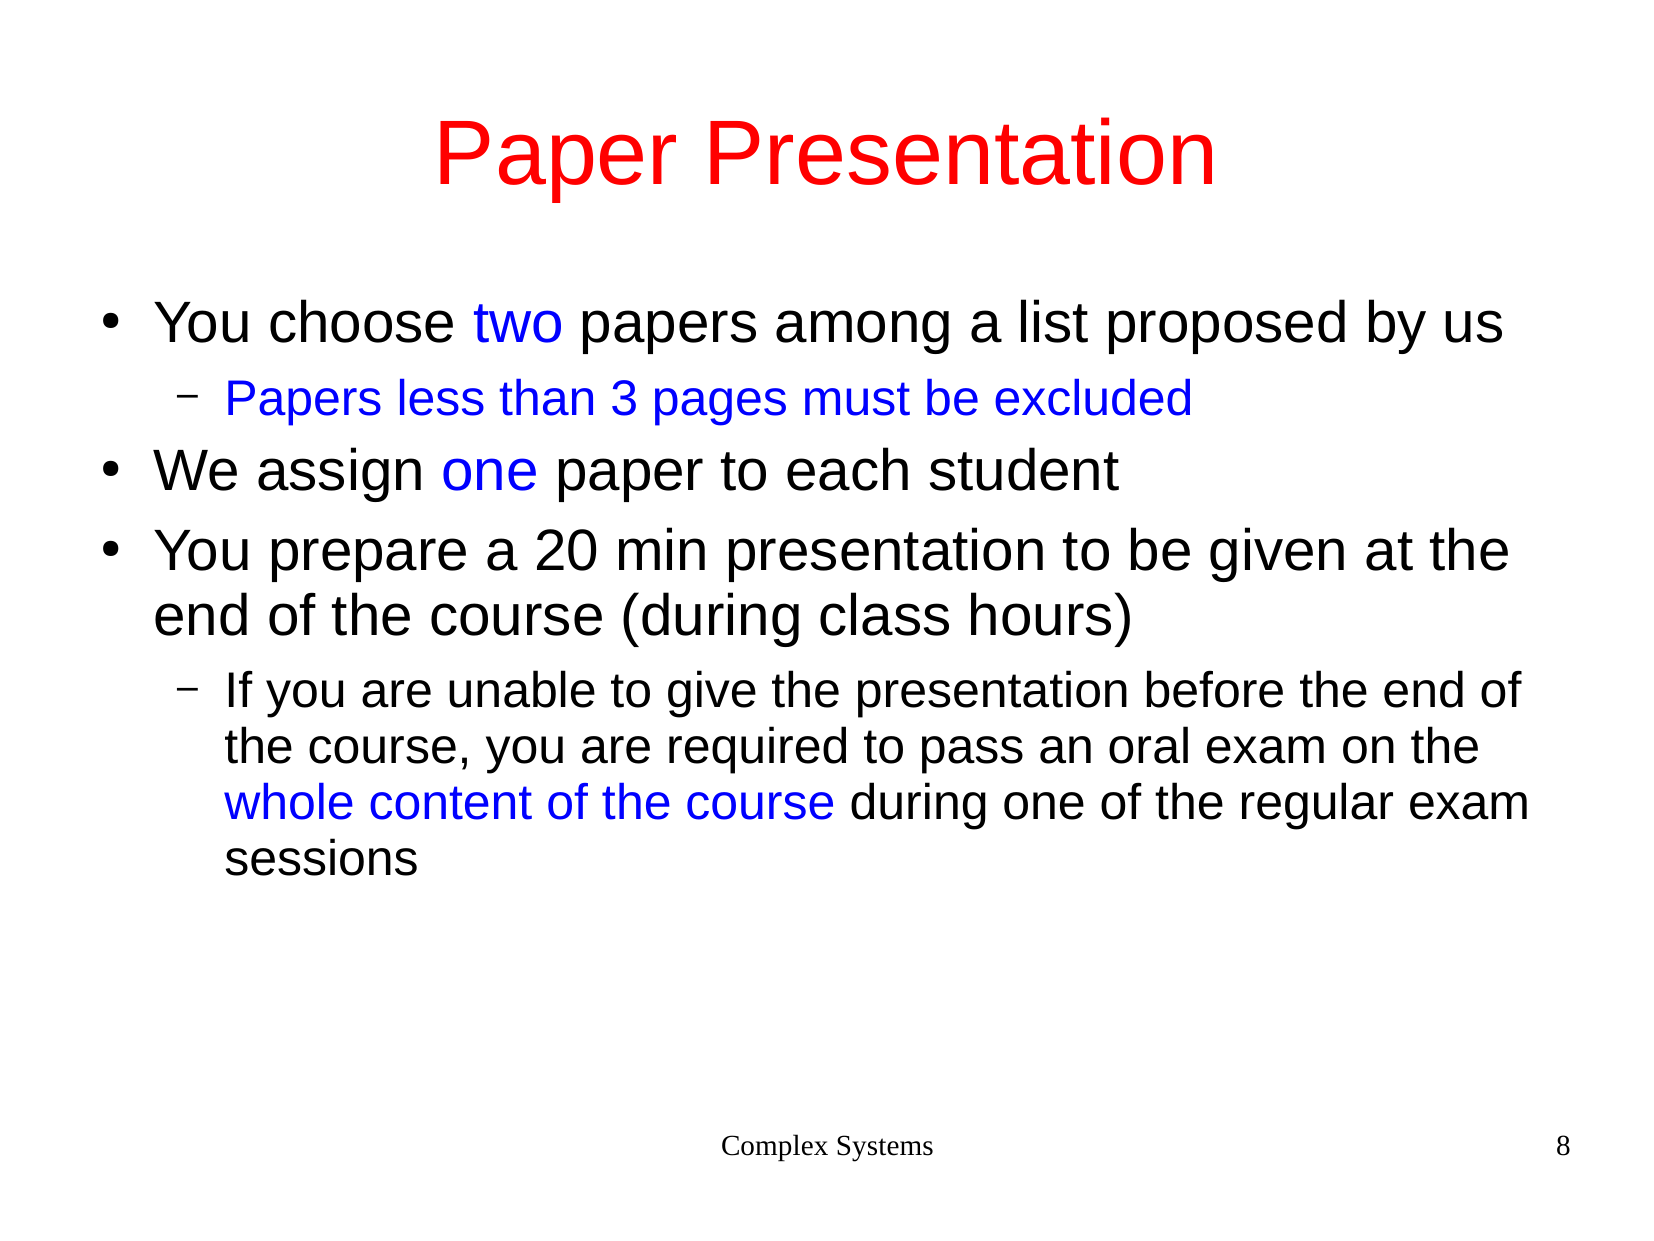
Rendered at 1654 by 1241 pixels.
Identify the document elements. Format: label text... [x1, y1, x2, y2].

list You choose two papers among a list proposed by us Papers less than 3 pages must be excluded We assign one paper to each student You prepare a 20 min presentation to be given at the end of the course (during class hours) If you are unable to give the presentation before the end of the course, you are required to pass an oral exam on the whole content of the course during one of the regular exam sessions [82, 290, 1571, 1109]
title Paper Presentation [82, 49, 1571, 257]
